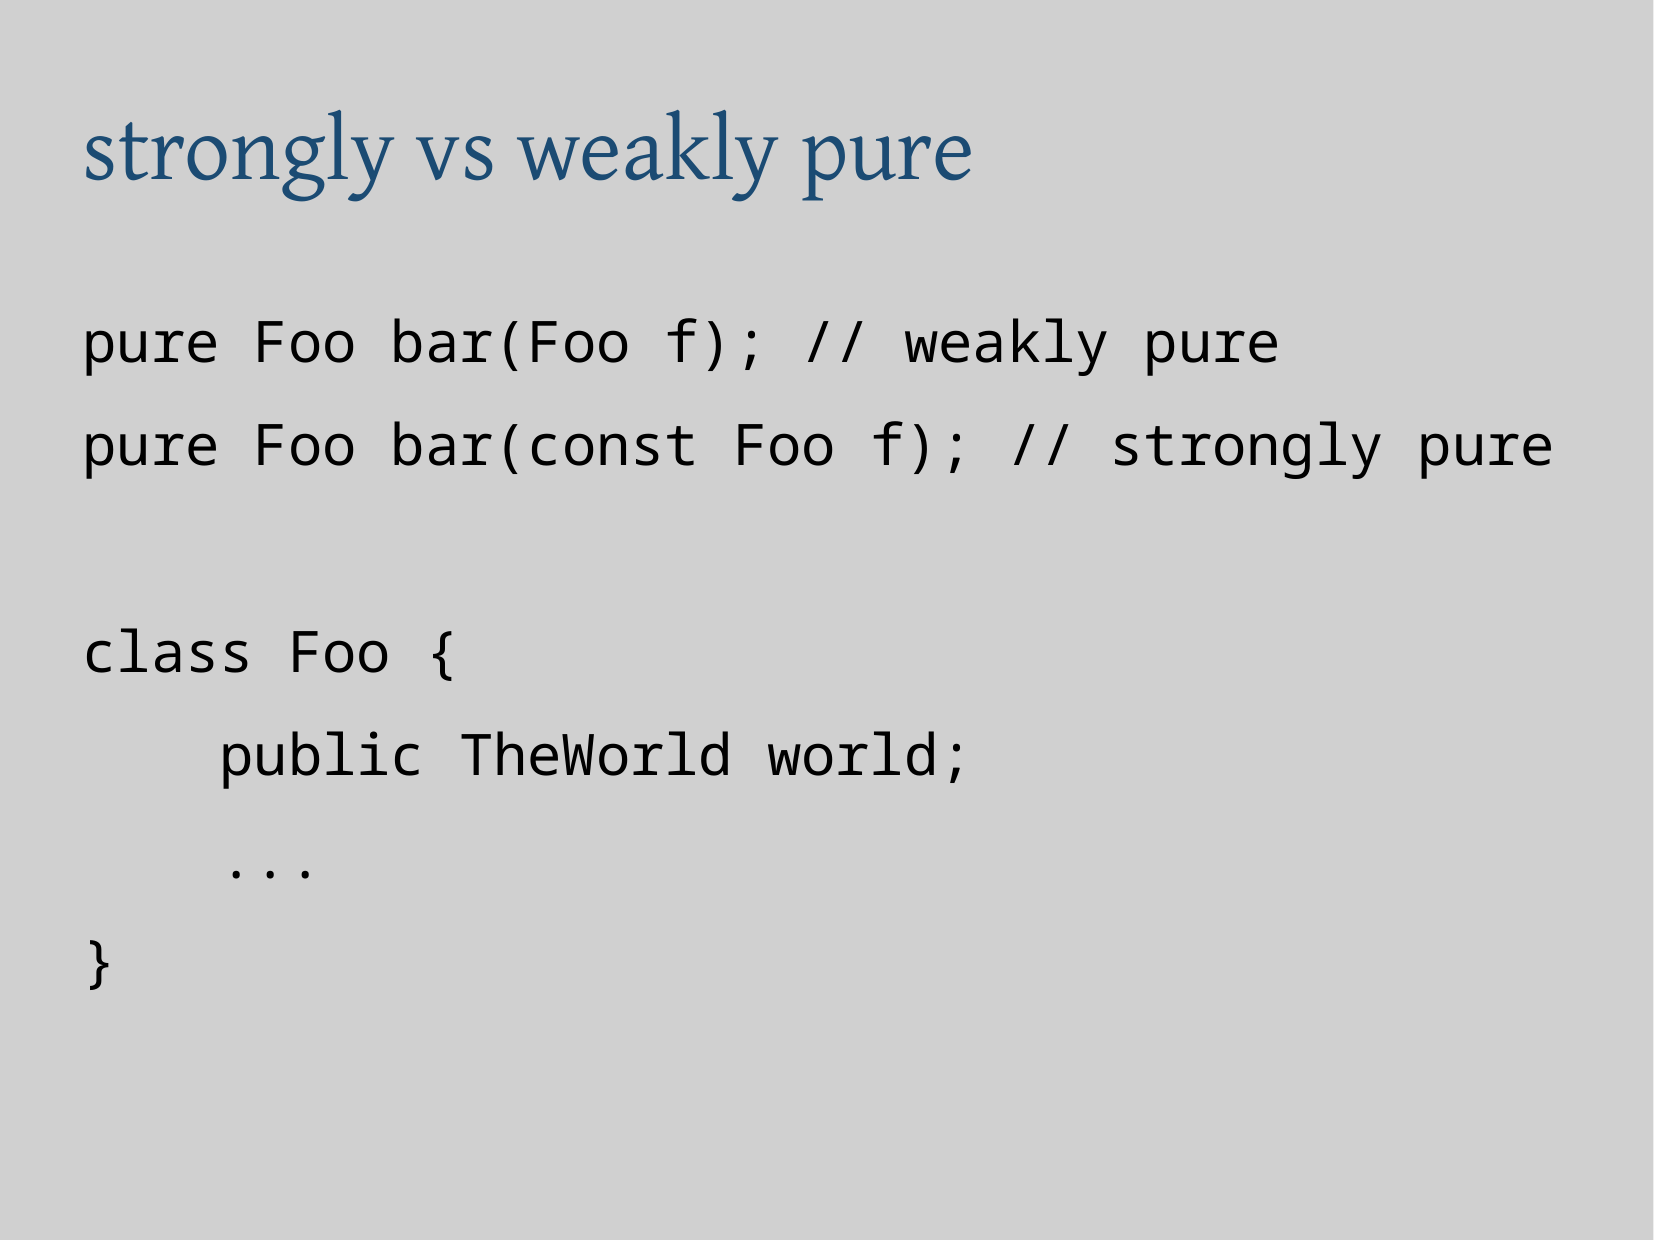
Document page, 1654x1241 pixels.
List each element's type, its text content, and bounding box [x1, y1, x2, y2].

list pure Foo bar(Foo f); // weakly pure pure Foo bar(const Foo f); // strongly pure class Foo { public TheWorld world; ... } [82, 290, 1571, 1010]
title strongly vs weakly pure [82, 49, 1571, 257]
